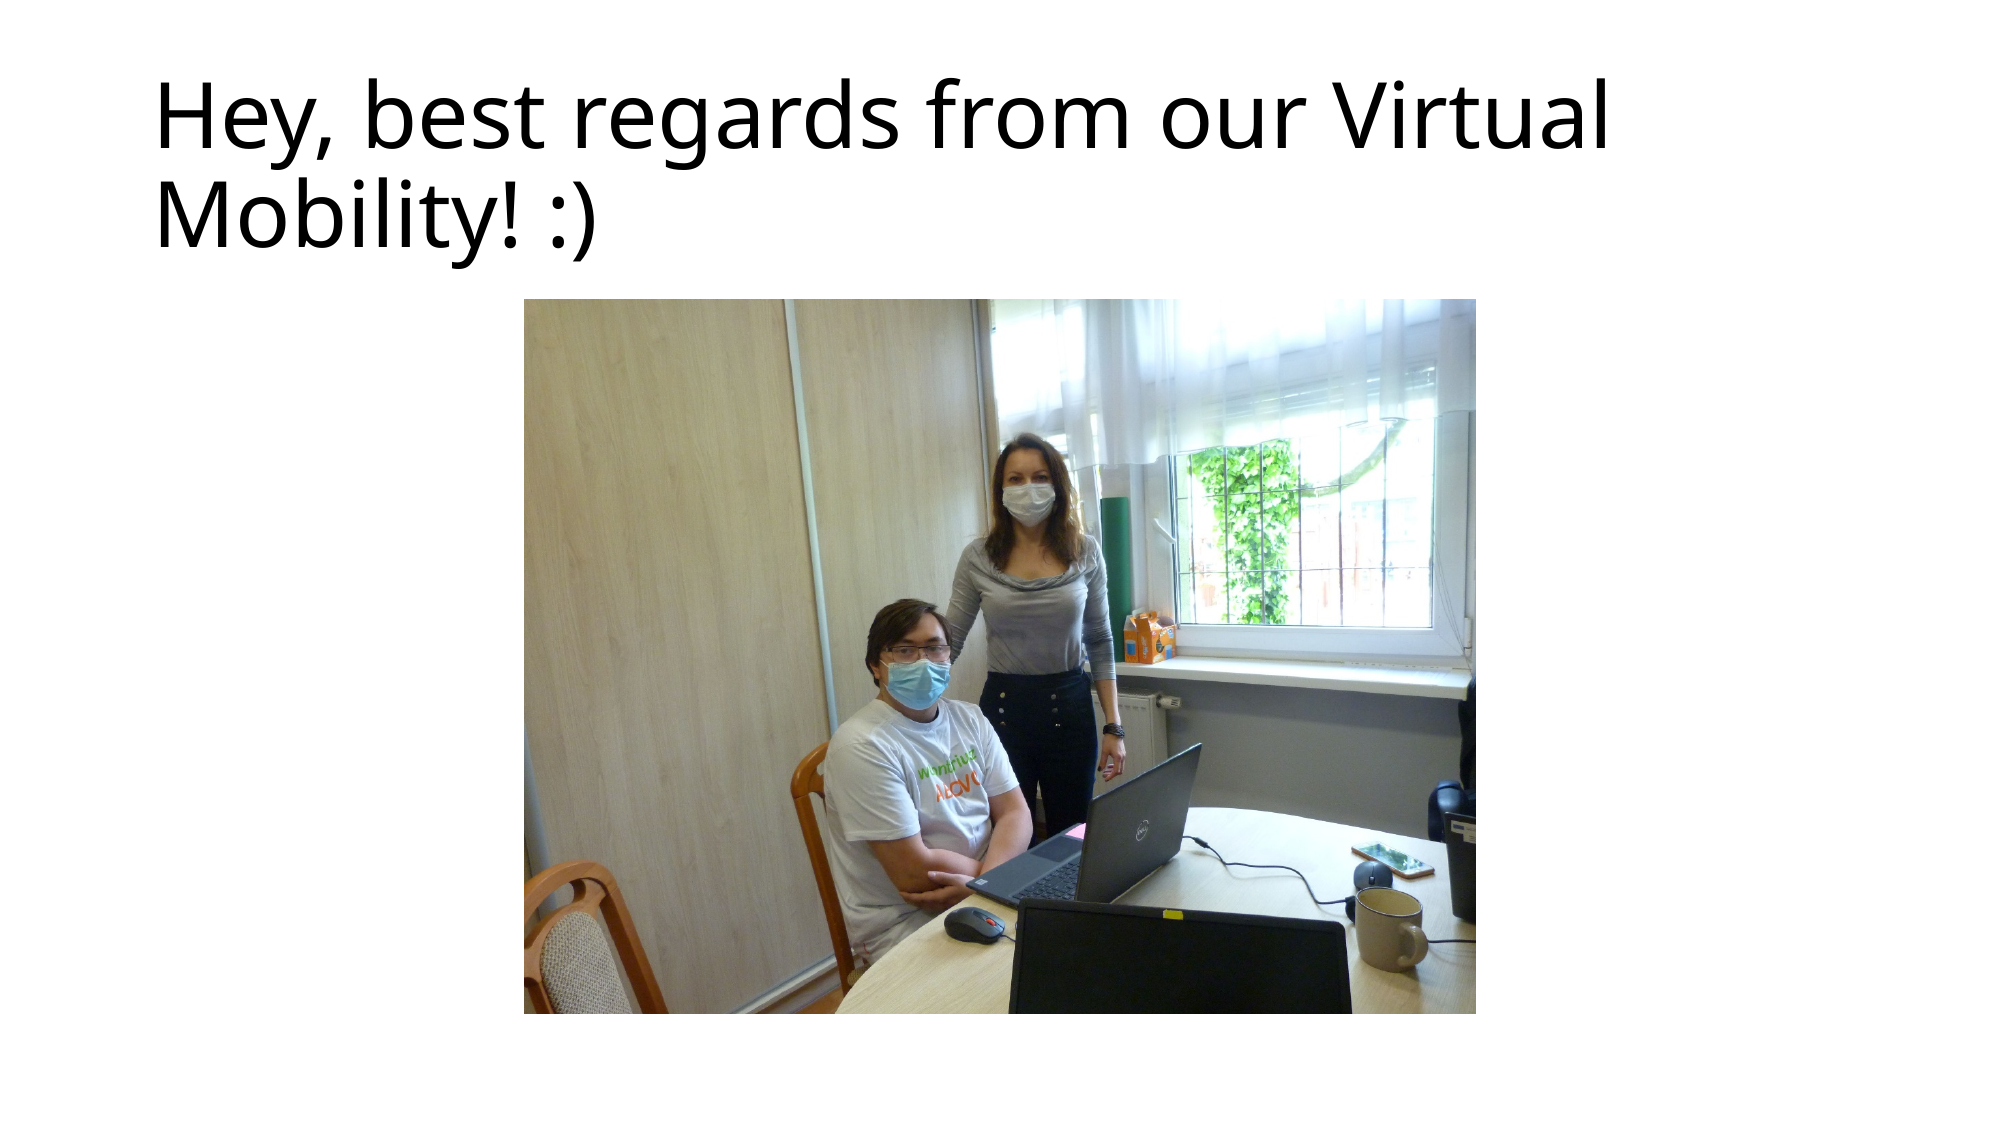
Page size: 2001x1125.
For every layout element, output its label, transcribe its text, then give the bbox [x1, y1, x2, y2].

picture [524, 299, 1476, 1014]
title Hey, best regards from our Virtual Mobility! :) [137, 59, 1863, 278]
